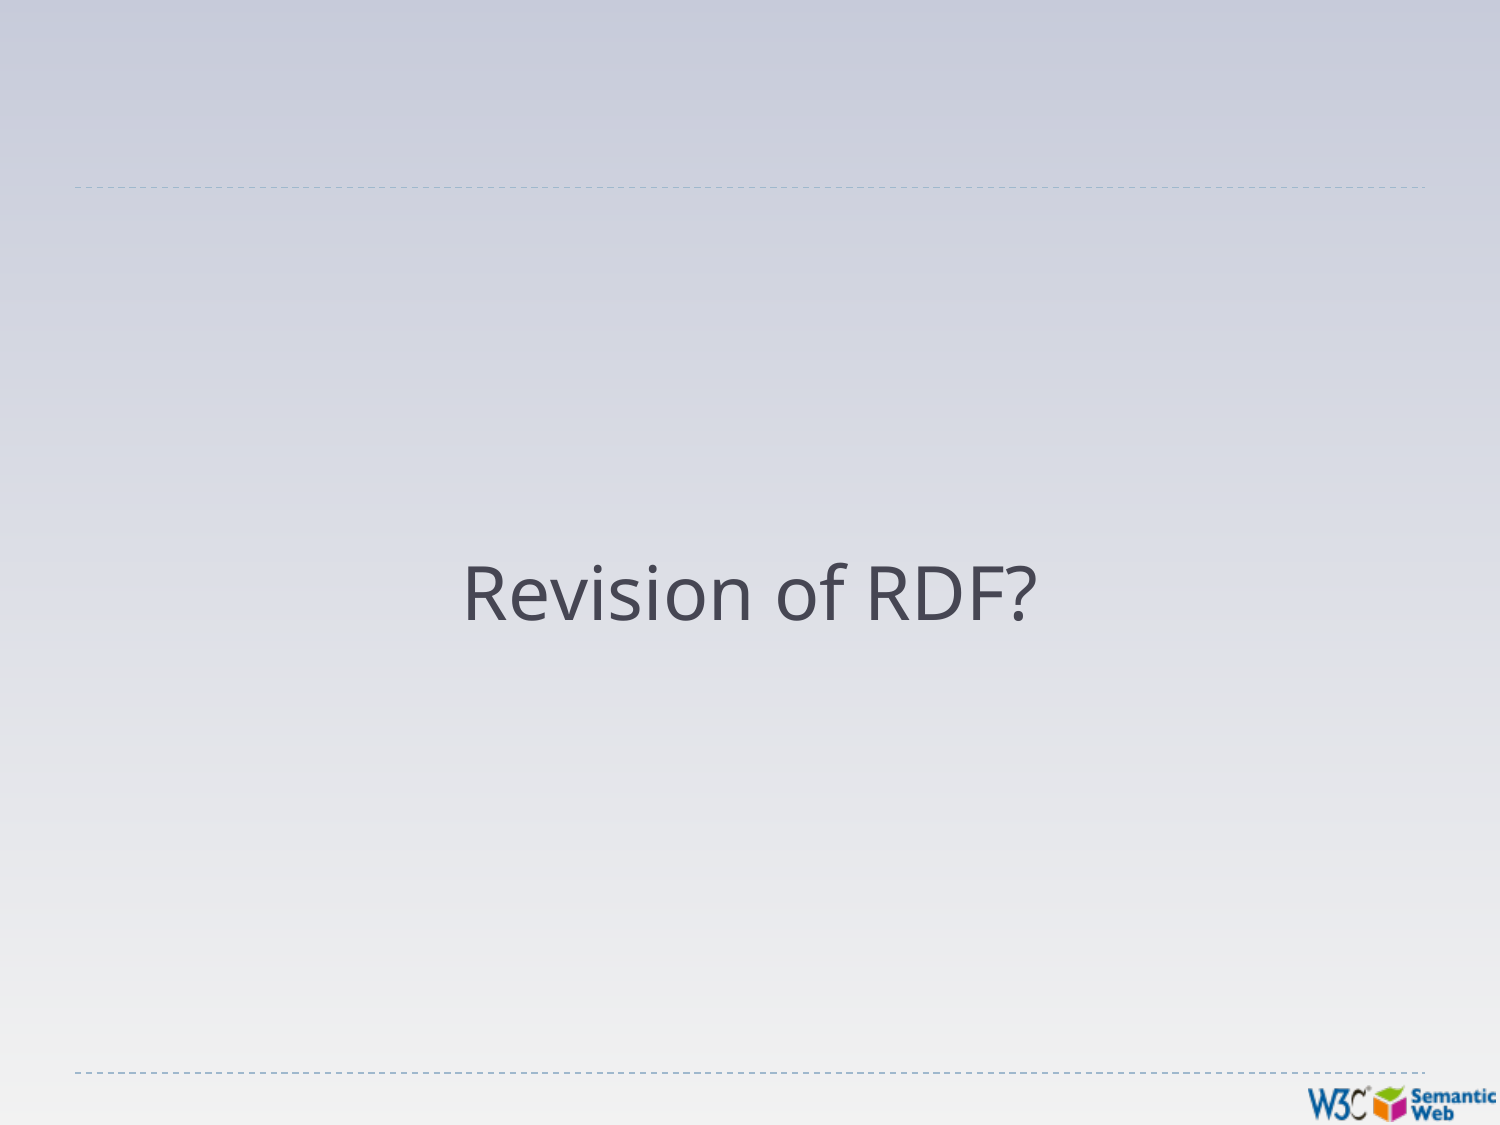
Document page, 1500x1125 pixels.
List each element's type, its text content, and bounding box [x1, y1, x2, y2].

picture [1308, 1084, 1496, 1122]
title Revision of RDF? [75, 492, 1426, 643]
